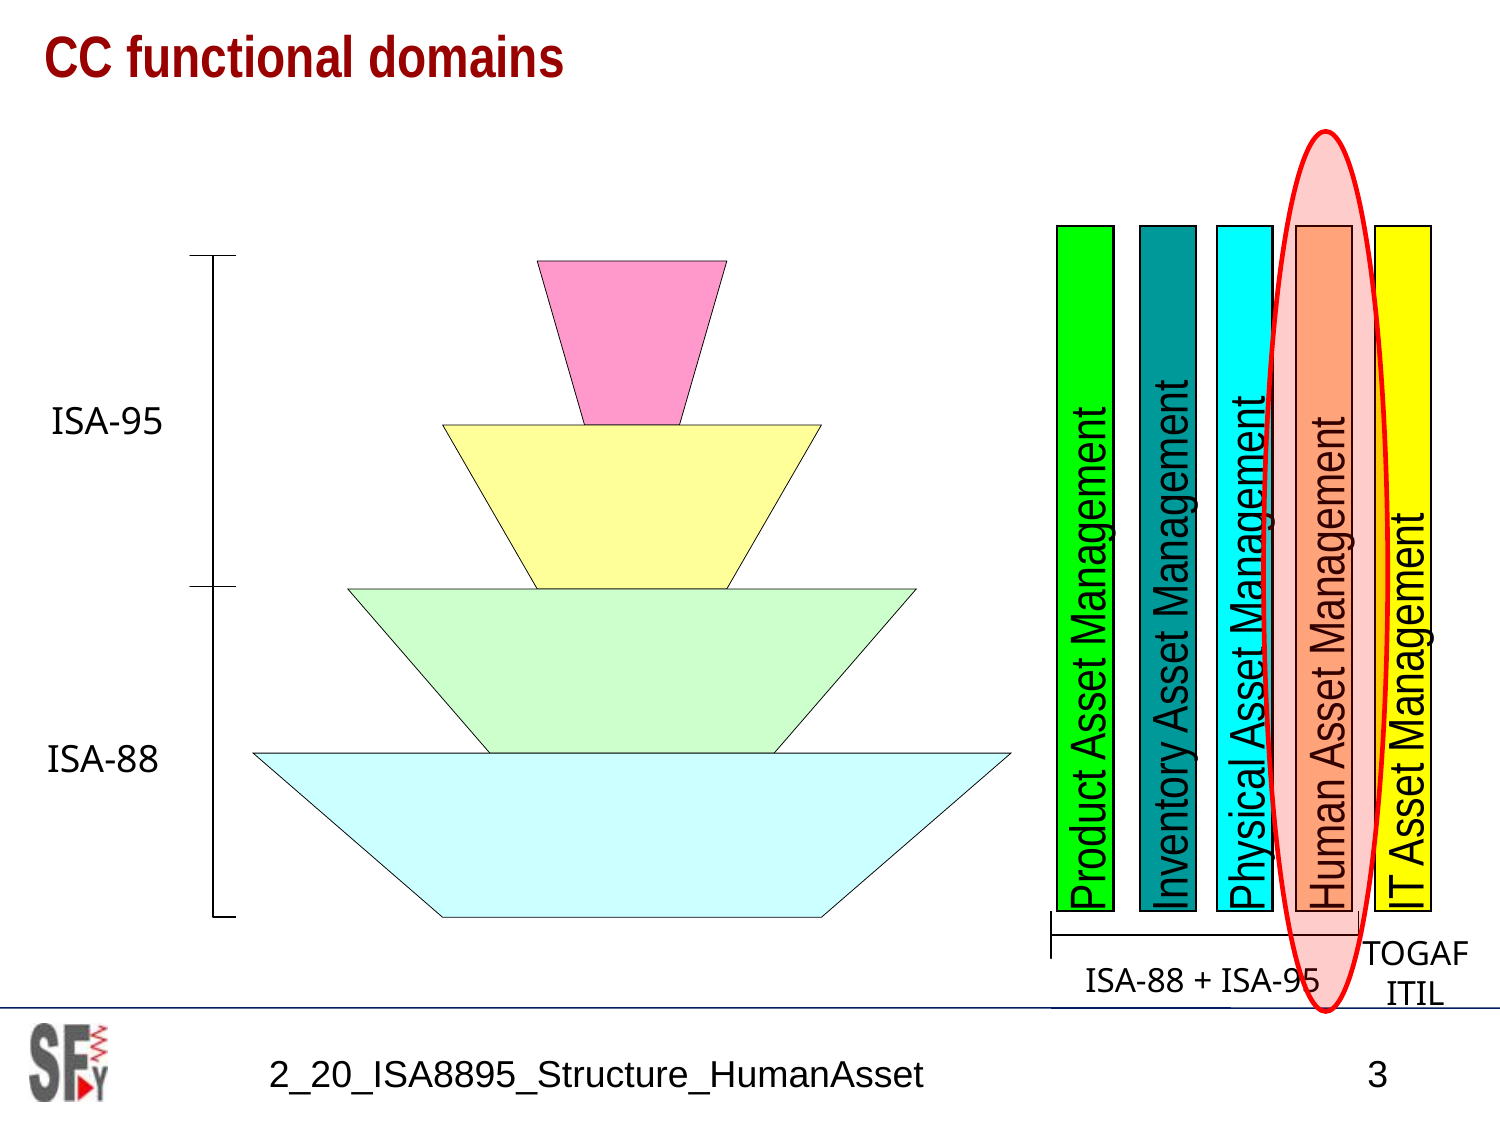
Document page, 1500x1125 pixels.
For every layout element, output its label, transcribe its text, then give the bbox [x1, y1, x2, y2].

text_box ISA-95 [51, 381, 179, 450]
text_box [1263, 131, 1388, 1012]
text_box ISA-88 [47, 720, 175, 788]
text_box ISA-88 + ISA-95 [1085, 944, 1316, 1008]
text_box TOGAF ITIL [1362, 916, 1484, 1020]
text_box IT Asset Management [1375, 226, 1432, 911]
title CC functional domains [29, 12, 1471, 138]
footer 2_20_ISA8895_Structure_HumanAsset [253, 1034, 1336, 1103]
text_box [253, 260, 1011, 918]
text_box Physical Asset Management [1216, 226, 1273, 911]
text_box Product Asset Management [1057, 226, 1114, 911]
picture [29, 1023, 108, 1102]
slide_number <numéro> [1352, 1034, 1490, 1103]
text_box Inventory Asset Management [1139, 226, 1196, 911]
